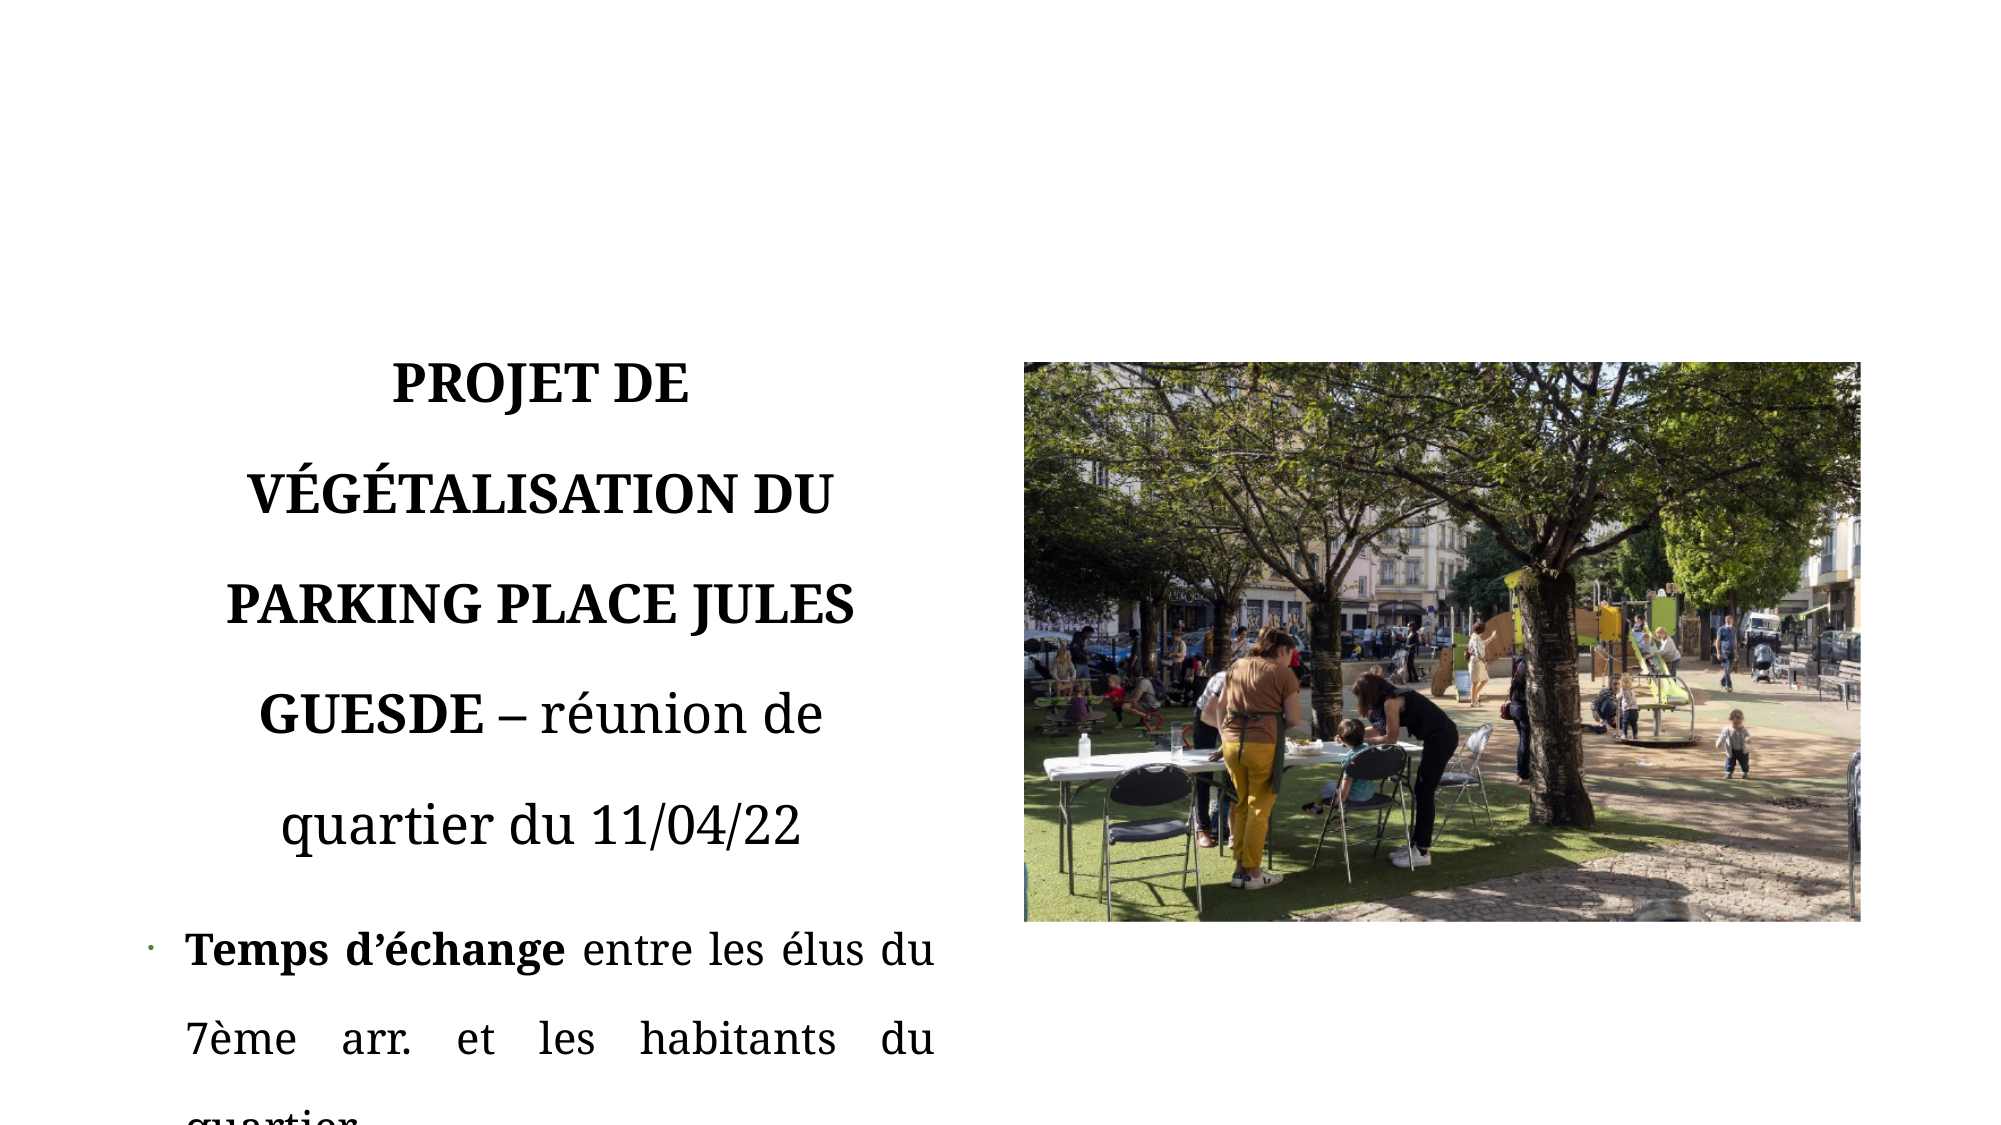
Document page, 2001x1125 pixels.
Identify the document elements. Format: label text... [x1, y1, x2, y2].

picture [1024, 362, 1863, 923]
list PROJET DE VÉGÉTALISATION DU PARKING PLACE JULES GUESDE – réunion de quartier du 11/04/22 Temps d’échange entre les élus du 7ème arr. et les habitants du quartier. Ateliers participatifs pour l’élaboration du projet. -> Le CIL n’a pas été convié à cette réunion. [132, 196, 951, 1090]
